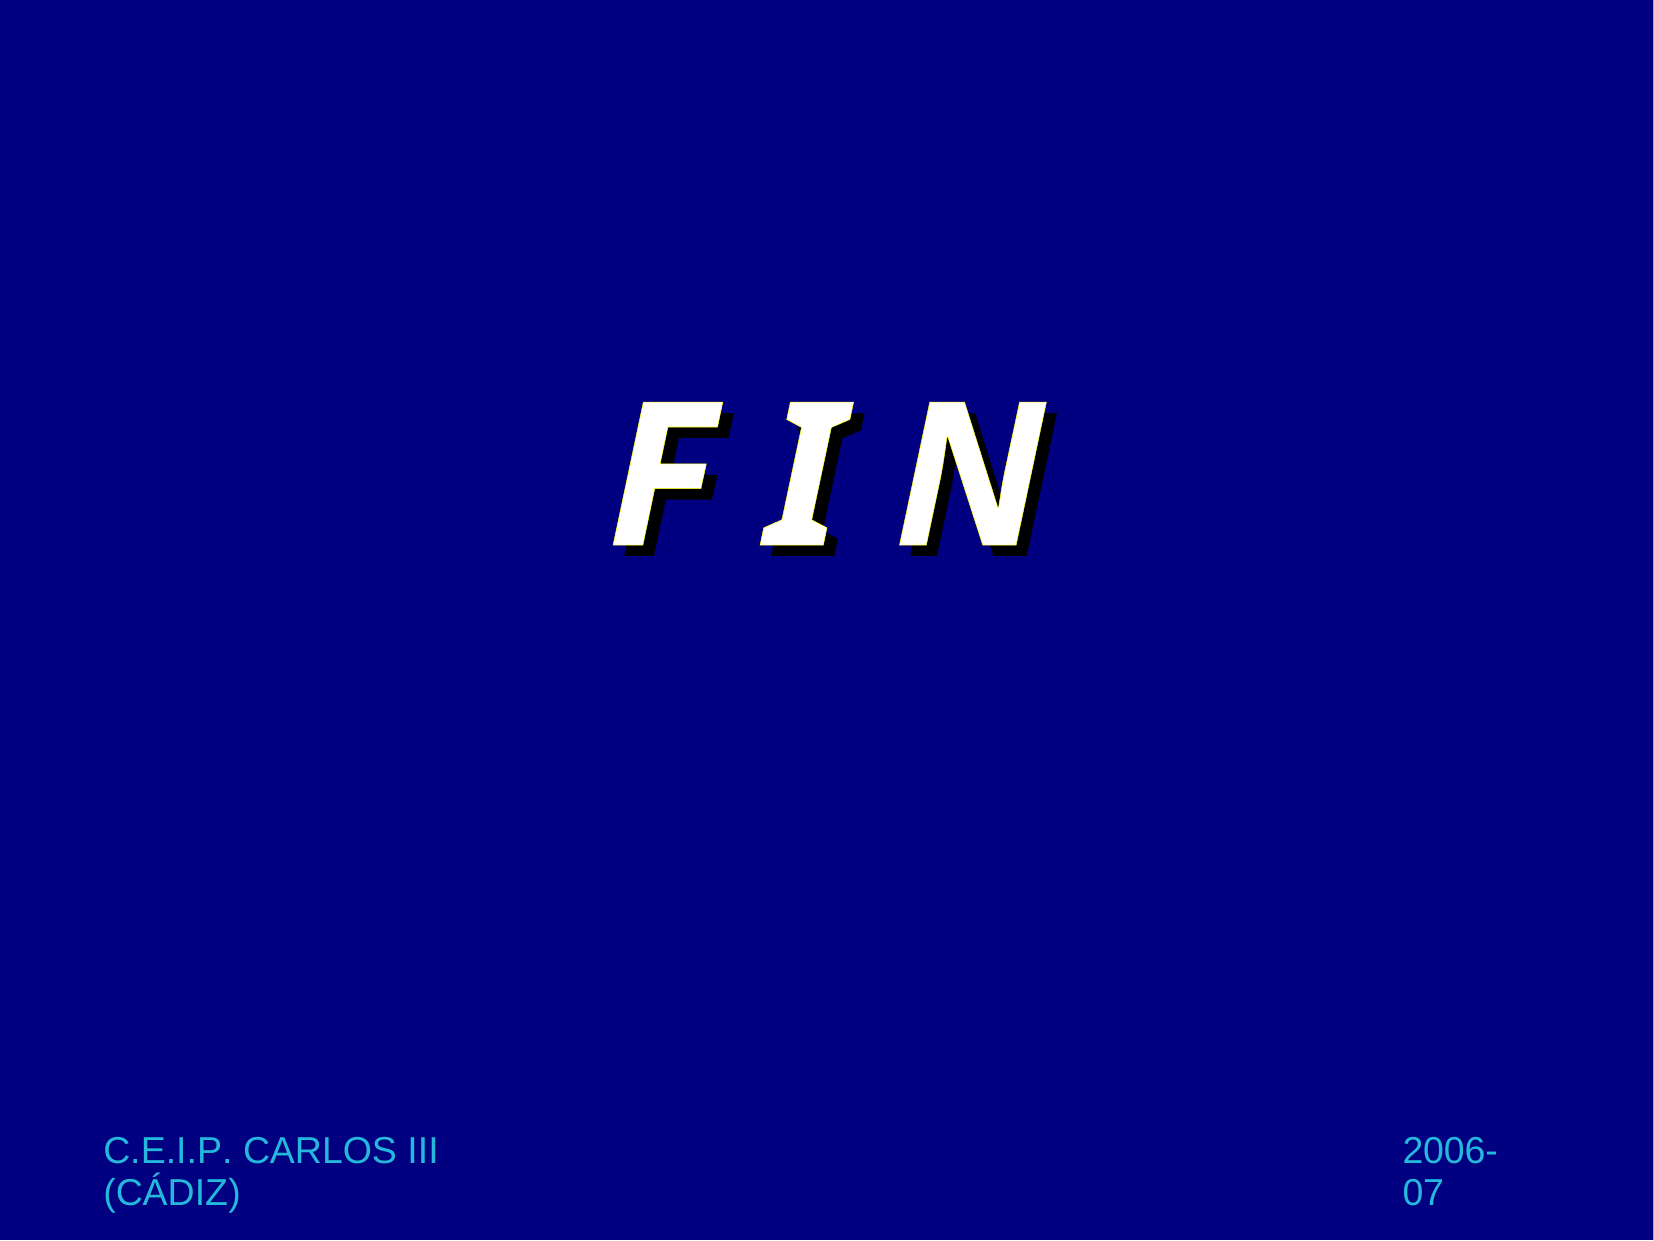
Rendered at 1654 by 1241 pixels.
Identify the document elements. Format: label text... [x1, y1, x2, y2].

text_box 2006-07 [1387, 1122, 1536, 1184]
text_box Presentación realizada por el equipo de coordinación del C.E.I.P. Carlos III (Cádiz) en Noviembre de 2006 para aplicar en 4º de Primaria. [295, 1231, 1418, 1241]
text_box F I N [177, 323, 1477, 650]
text_box C.E.I.P. CARLOS III (CÁDIZ) [88, 1122, 532, 1184]
